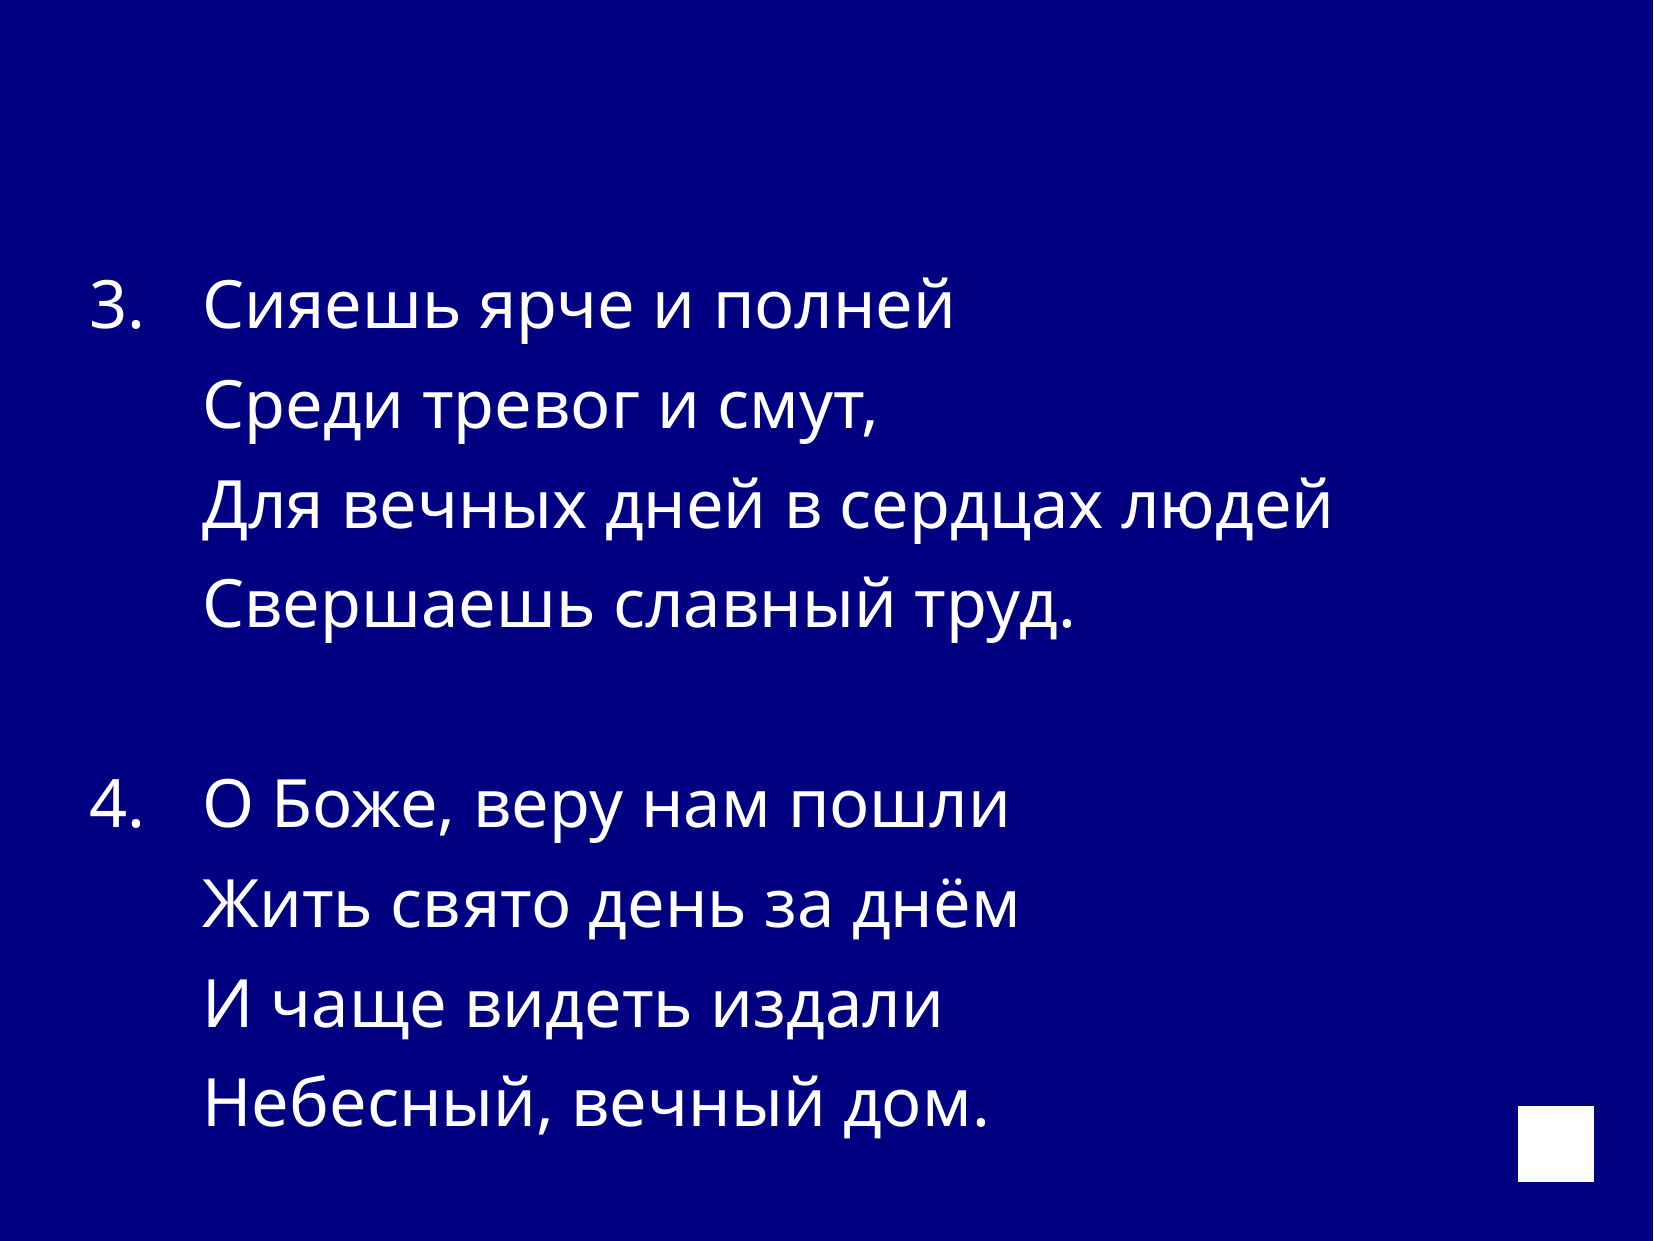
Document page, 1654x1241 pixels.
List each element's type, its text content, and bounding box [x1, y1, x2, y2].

text_box 3. Сияешь ярче и полней Среди тревог и смут, Для вечных дней в сердцах людей Свершаешь славный труд. 4. О Боже, веру нам пошли Жить свято день за днём И чаще видеть издали Небесный, вечный дом. [75, 150, 1576, 1163]
text_box [1518, 1106, 1594, 1182]
